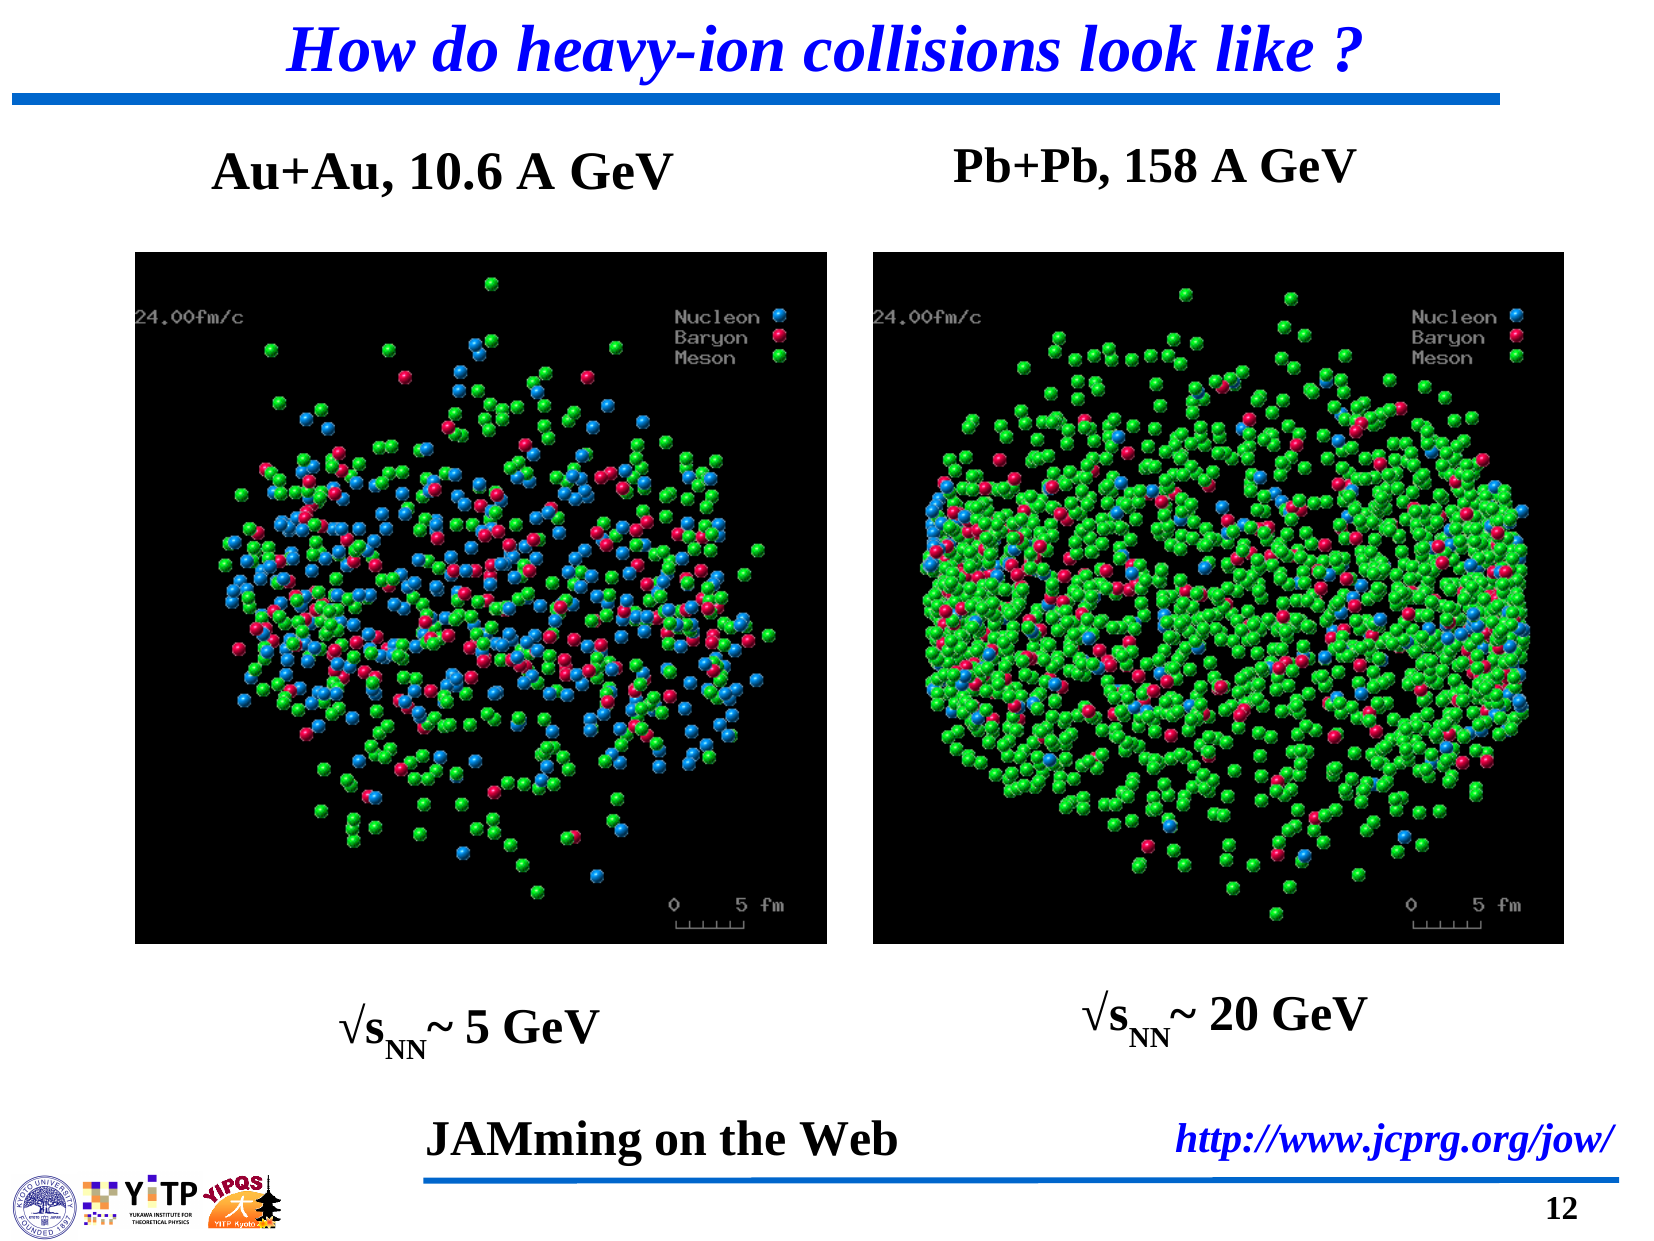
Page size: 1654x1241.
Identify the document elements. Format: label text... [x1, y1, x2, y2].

text_box http://www.jcprg.org/jow/ [1174, 1115, 1632, 1162]
text_box Pb+Pb, 158 A GeV [953, 138, 1418, 194]
picture [135, 252, 827, 944]
title How do heavy-ion collisions look like ? [0, 0, 1654, 99]
text_box JAMming on the Web [425, 1110, 940, 1172]
text_box √sNN~ 5 GeV [338, 998, 644, 1079]
text_box √sNN~ 20 GeV [1081, 986, 1417, 1067]
picture [873, 252, 1564, 944]
text_box Au+Au, 10.6 A GeV [211, 141, 676, 203]
picture [11, 1170, 281, 1241]
